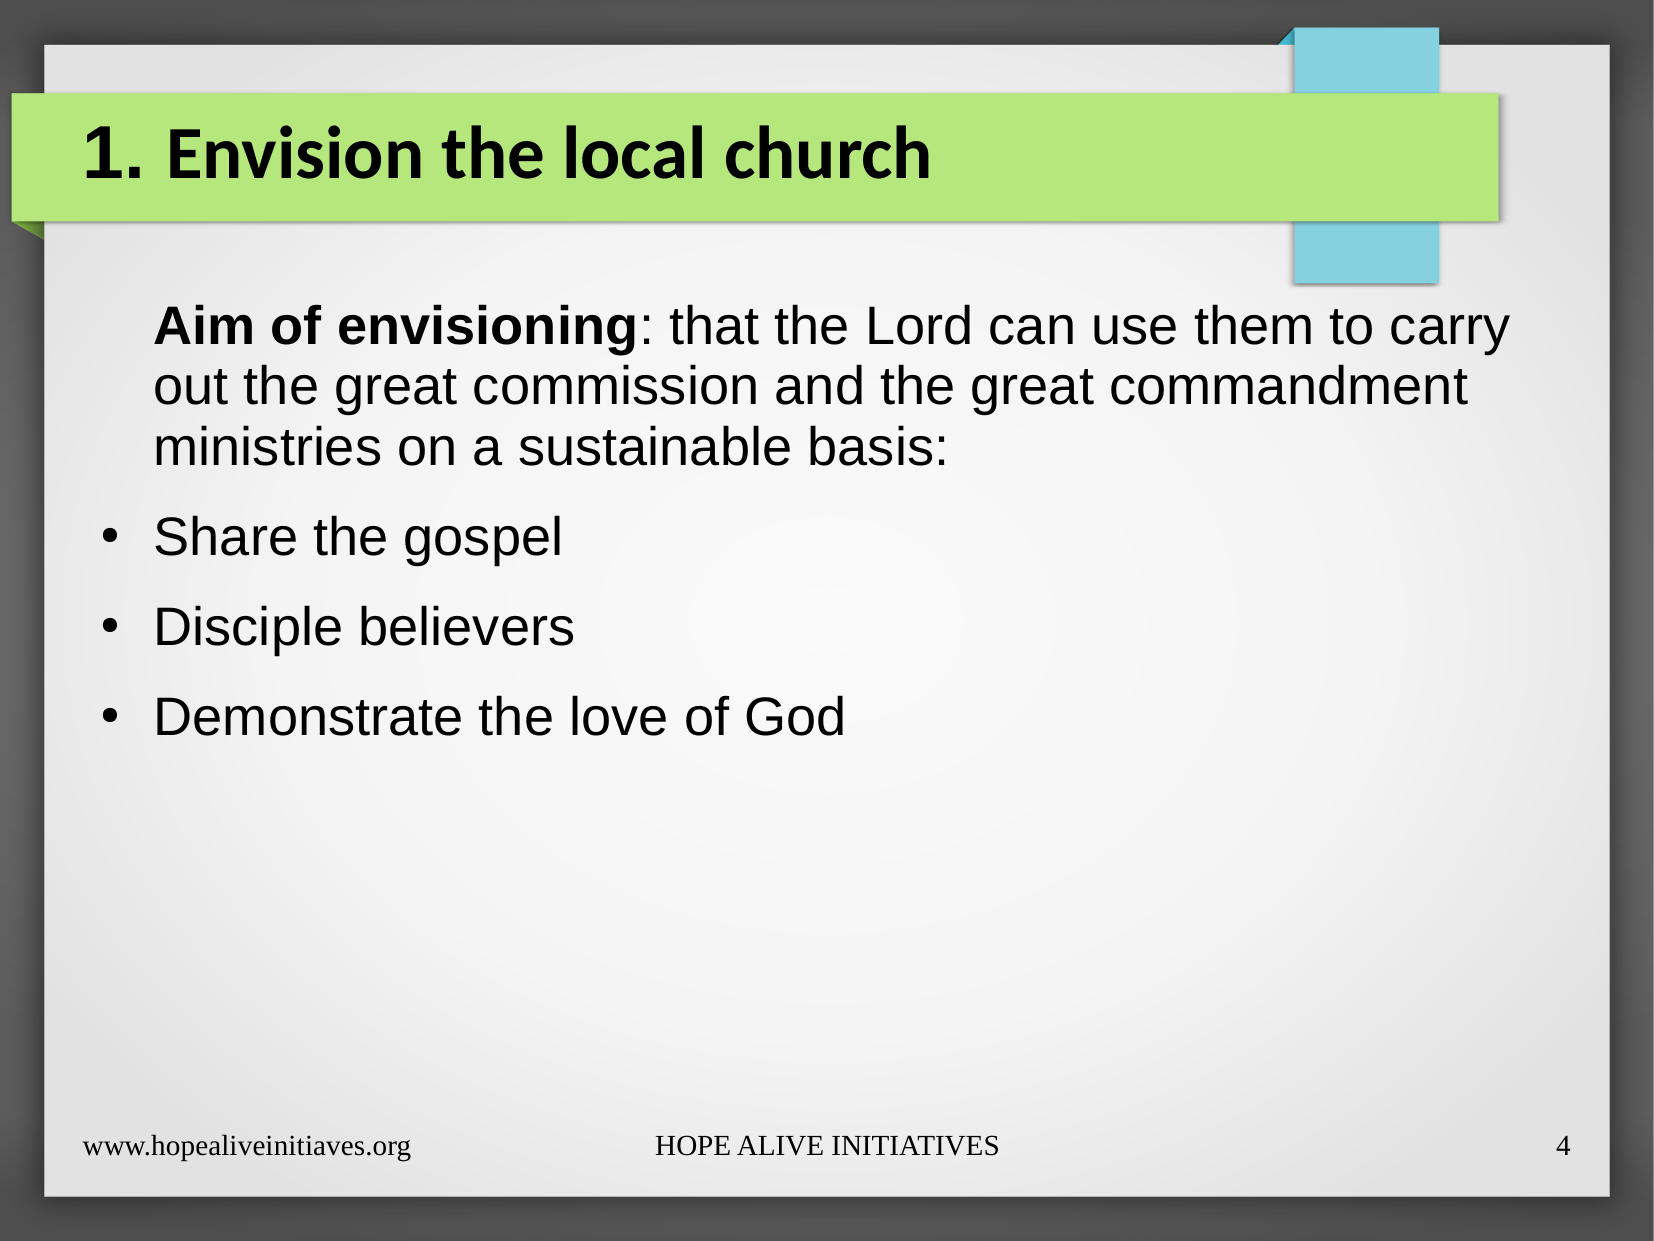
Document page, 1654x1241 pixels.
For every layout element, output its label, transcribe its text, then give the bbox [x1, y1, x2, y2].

picture [0, 0, 1654, 1241]
title 1. Envision the local church [82, 94, 1264, 213]
list Aim of envisioning: that the Lord can use them to carry out the great commission and the great commandment ministries on a sustainable basis: Share the gospel Disciple believers Demonstrate the love of God [82, 295, 1571, 1015]
